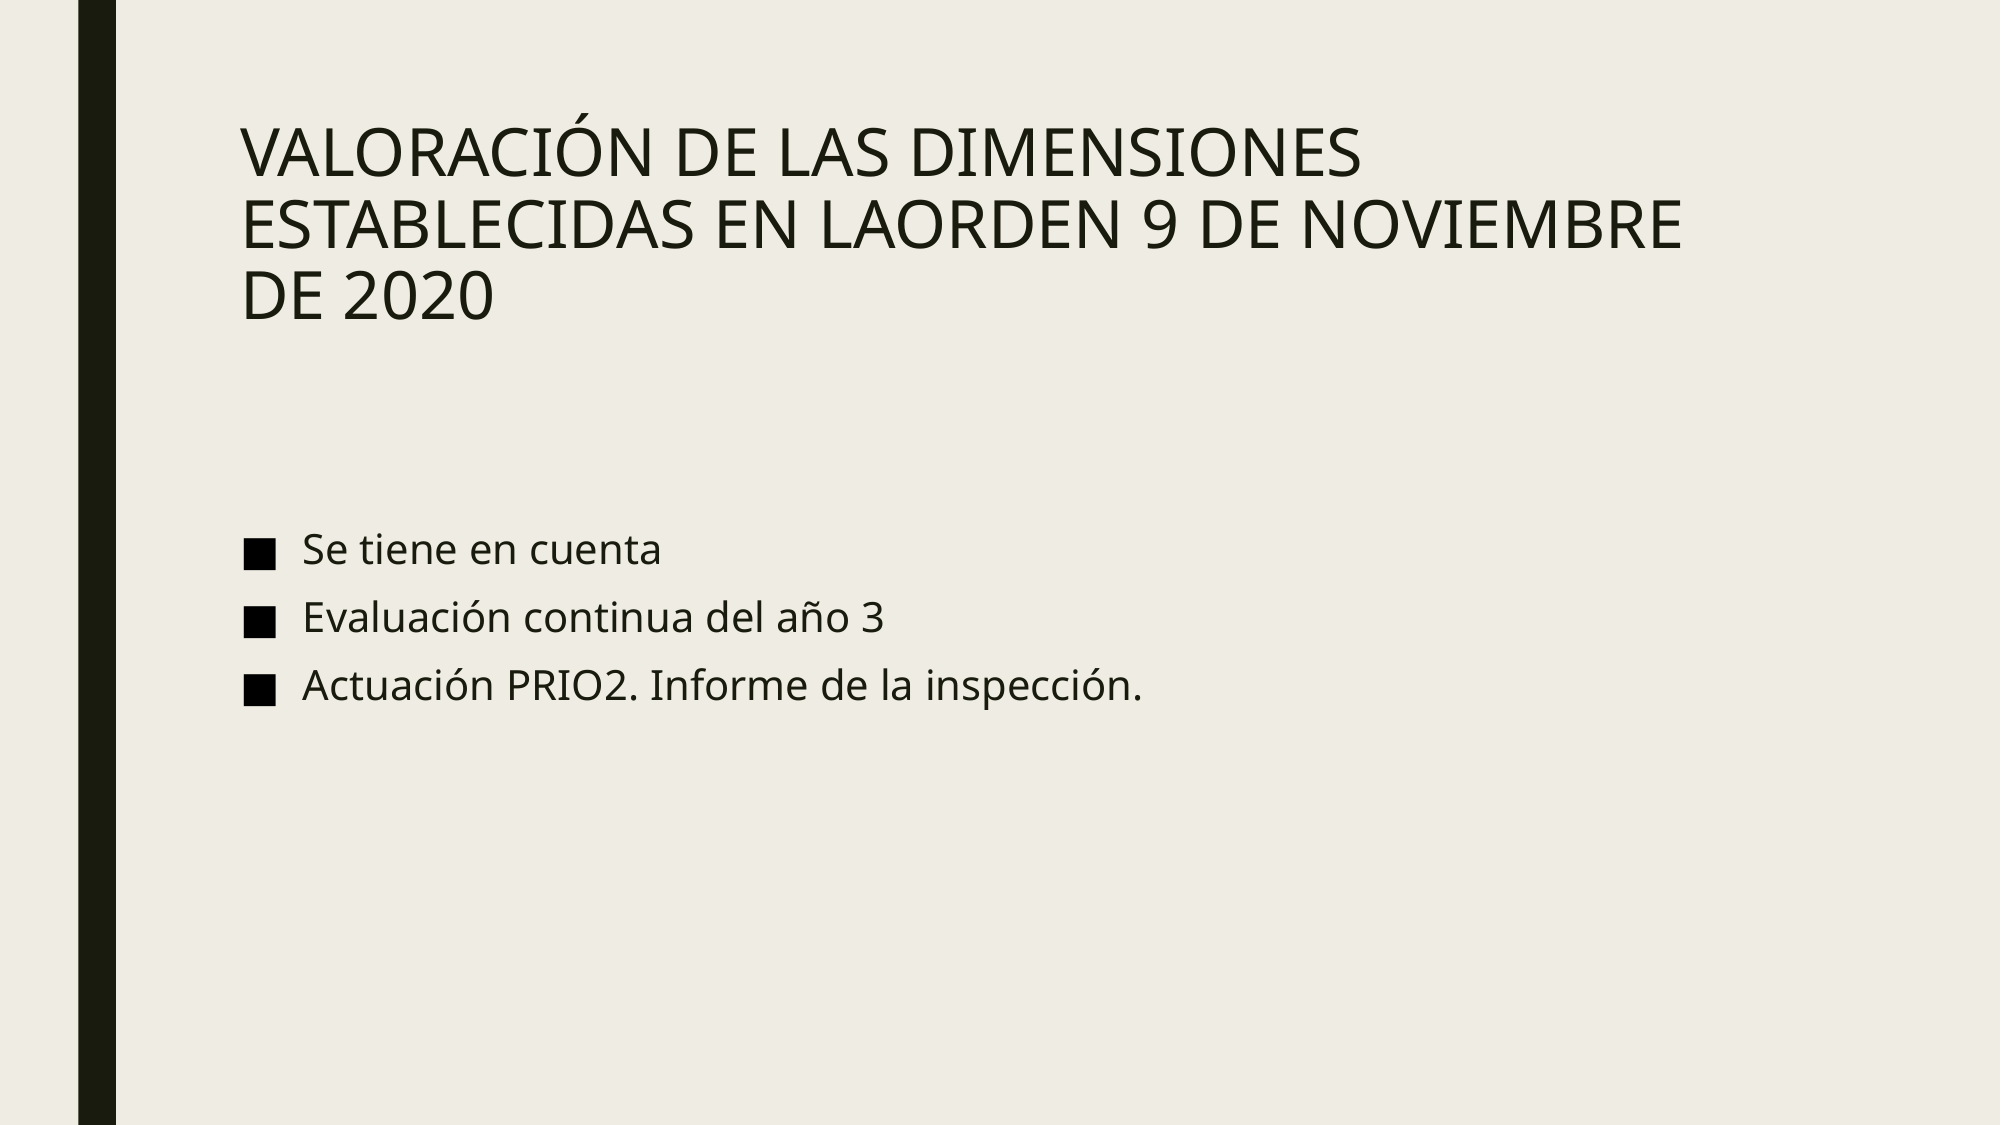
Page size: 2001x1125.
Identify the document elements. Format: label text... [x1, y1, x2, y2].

list Se tiene en cuenta Evaluación continua del año 3 Actuación PRIO2. Informe de la inspección. [225, 519, 1801, 963]
title VALORACIÓN DE LAS DIMENSIONES ESTABLECIDAS EN LAORDEN 9 DE NOVIEMBRE DE 2020 [225, 112, 1801, 357]
